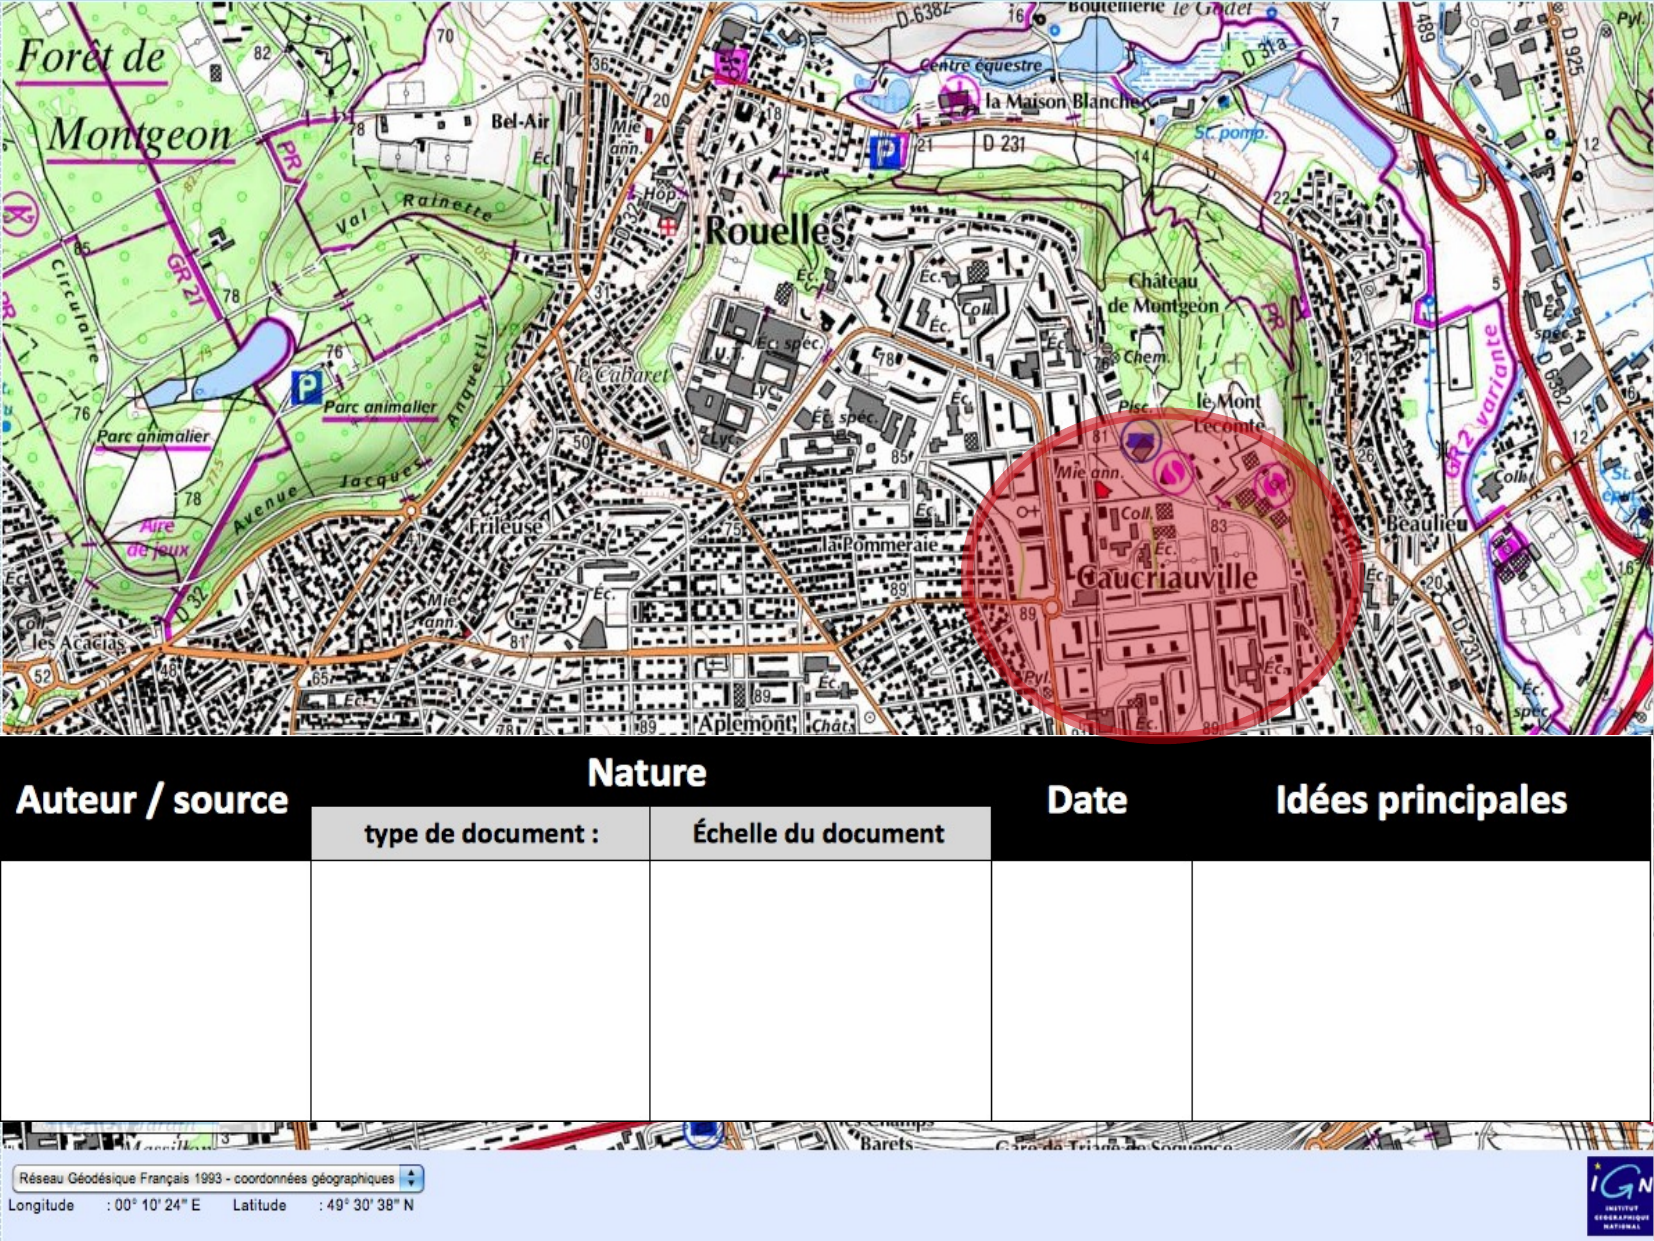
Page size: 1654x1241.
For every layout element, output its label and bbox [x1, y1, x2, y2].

picture [0, 0, 1654, 1241]
text_box [966, 413, 1359, 739]
